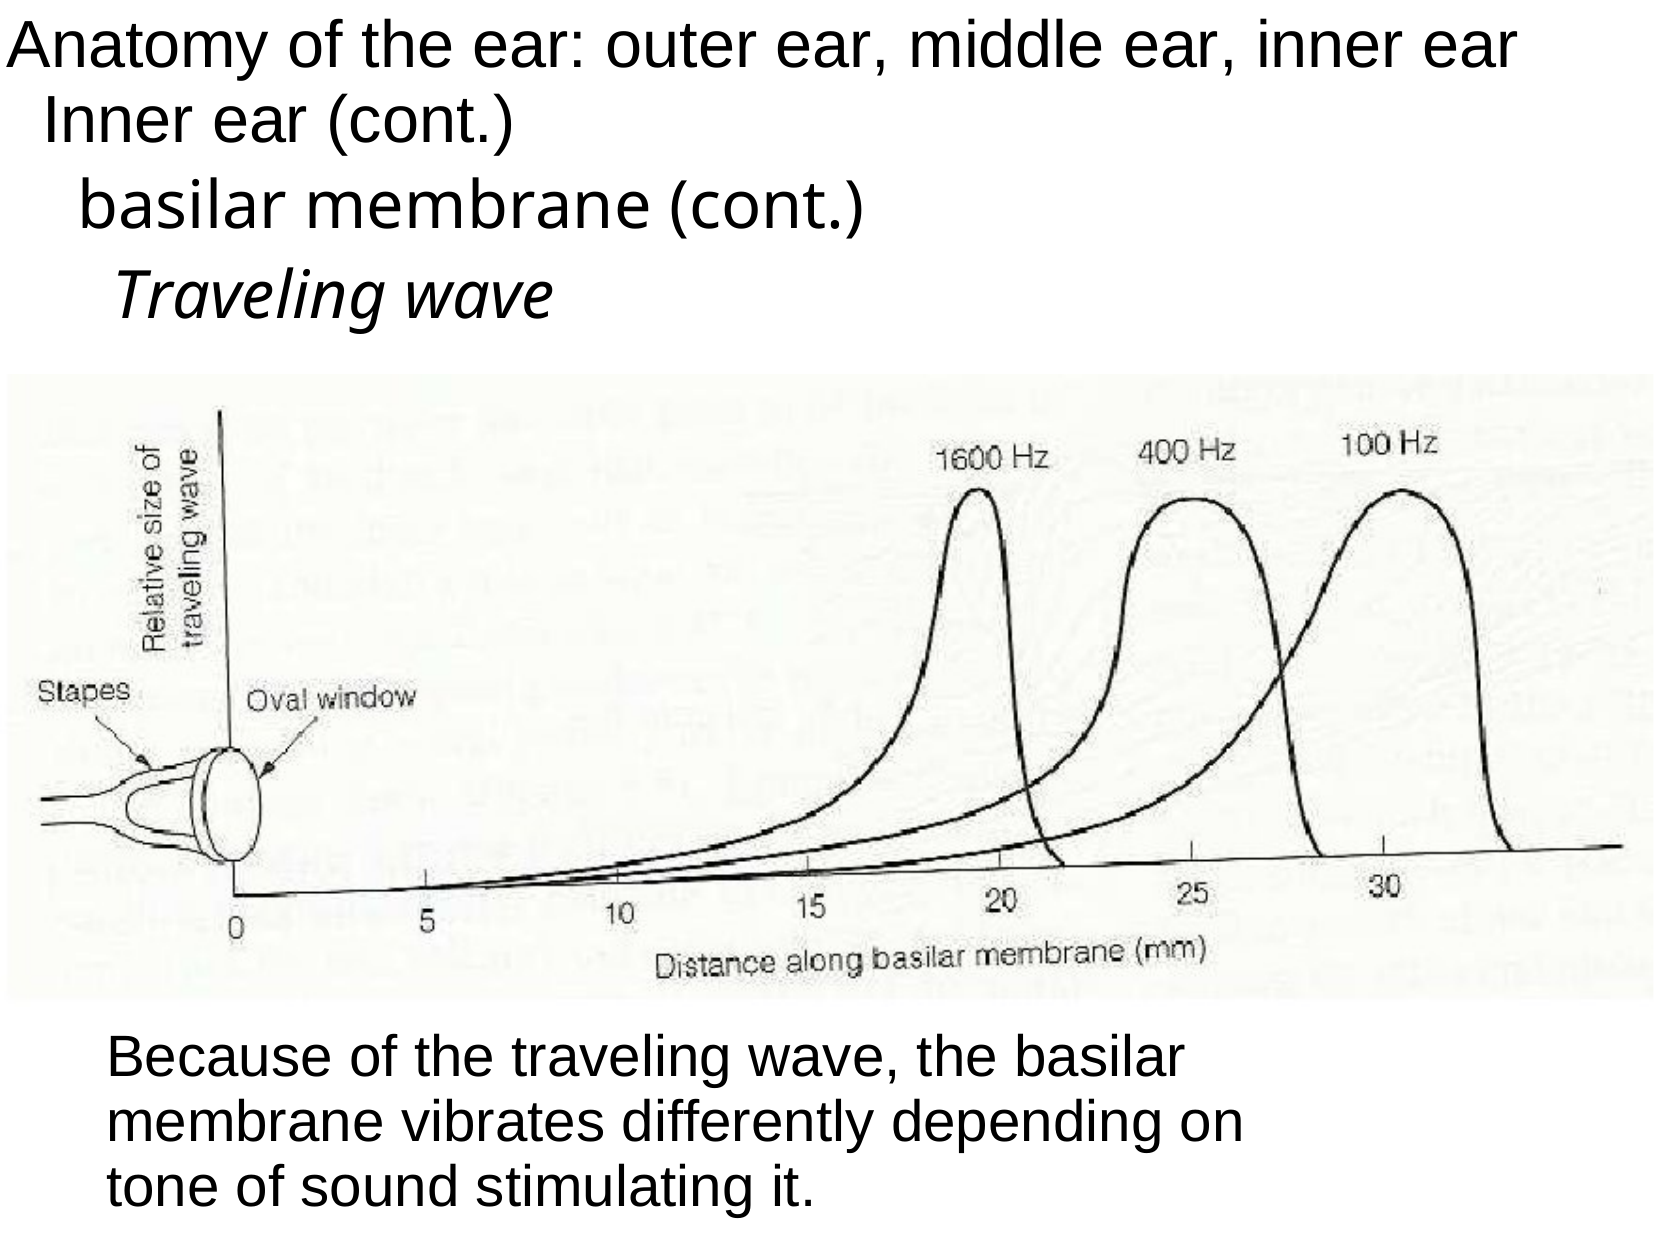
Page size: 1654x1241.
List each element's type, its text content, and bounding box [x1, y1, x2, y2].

text_box Because of the traveling wave, the basilar membrane vibrates differently depending on tone of sound stimulating it. [91, 1016, 1351, 1241]
text_box Anatomy of the ear: outer ear, middle ear, inner ear Inner ear (cont.) basilar membrane (cont.) Traveling wave [0, 0, 1654, 342]
picture [0, 374, 1654, 1007]
